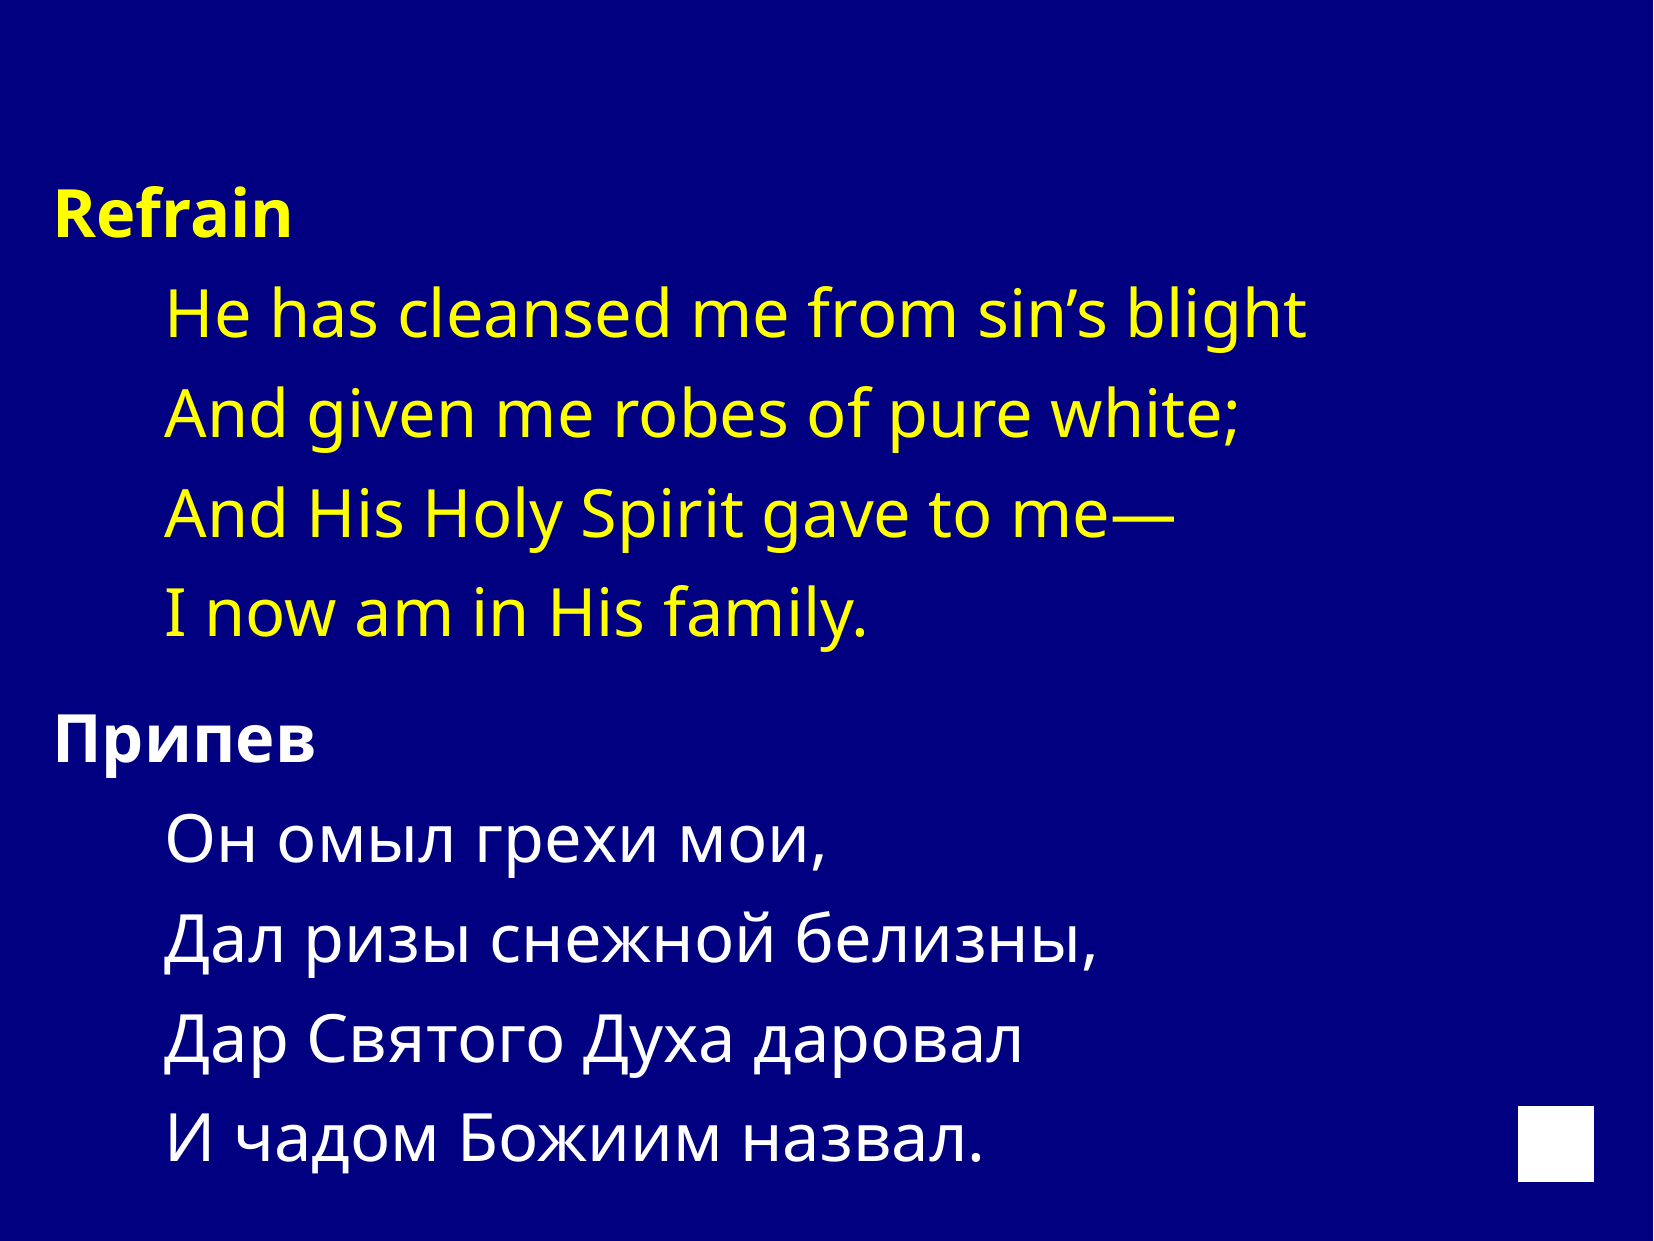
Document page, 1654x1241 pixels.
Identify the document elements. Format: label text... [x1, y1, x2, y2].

text_box Припев Он омыл грехи мои, Дал ризы снежной белизны, Дар Святого Духа даровал И чадом Божиим назвал. [37, 675, 1653, 1163]
text_box Refrain He has cleansed me from sin’s blight And given me robes of pure white; And His Holy Spirit gave to me— I now am in His family. [37, 150, 1653, 638]
text_box [1518, 1163, 1594, 1182]
